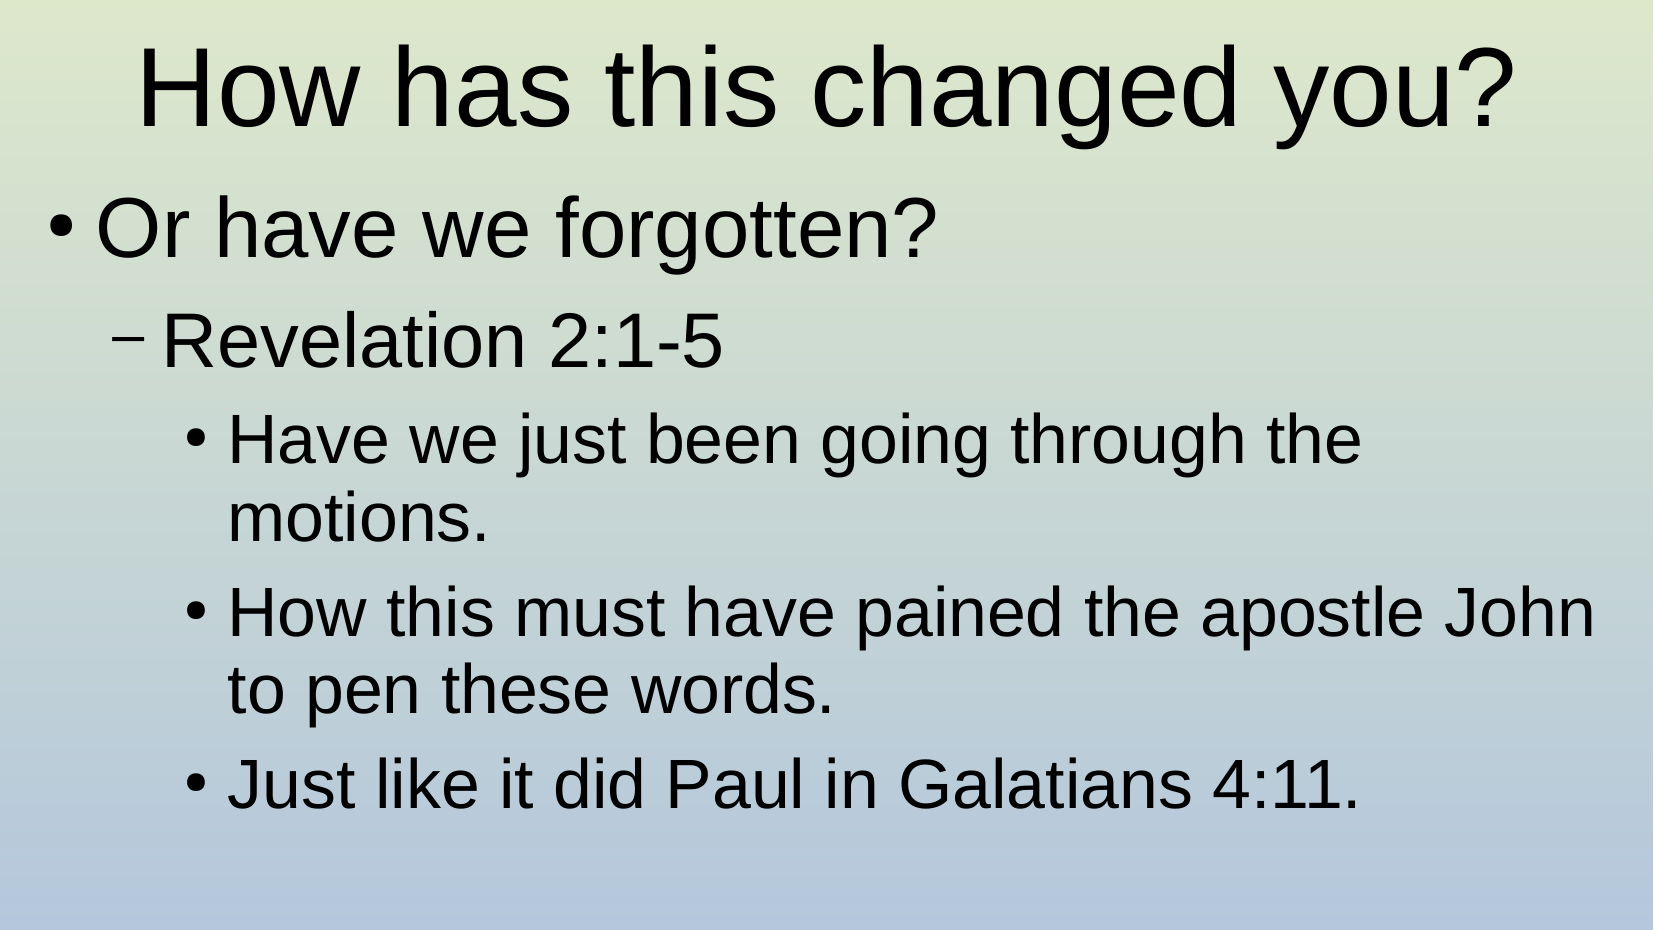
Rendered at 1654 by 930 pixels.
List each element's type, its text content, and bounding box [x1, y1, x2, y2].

list Or have we forgotten? Revelation 2:1-5 Have we just been going through the motions. How this must have pained the apostle John to pen these words. Just like it did Paul in Galatians 4:11. [30, 180, 1636, 930]
title How has this changed you? [82, 9, 1571, 166]
